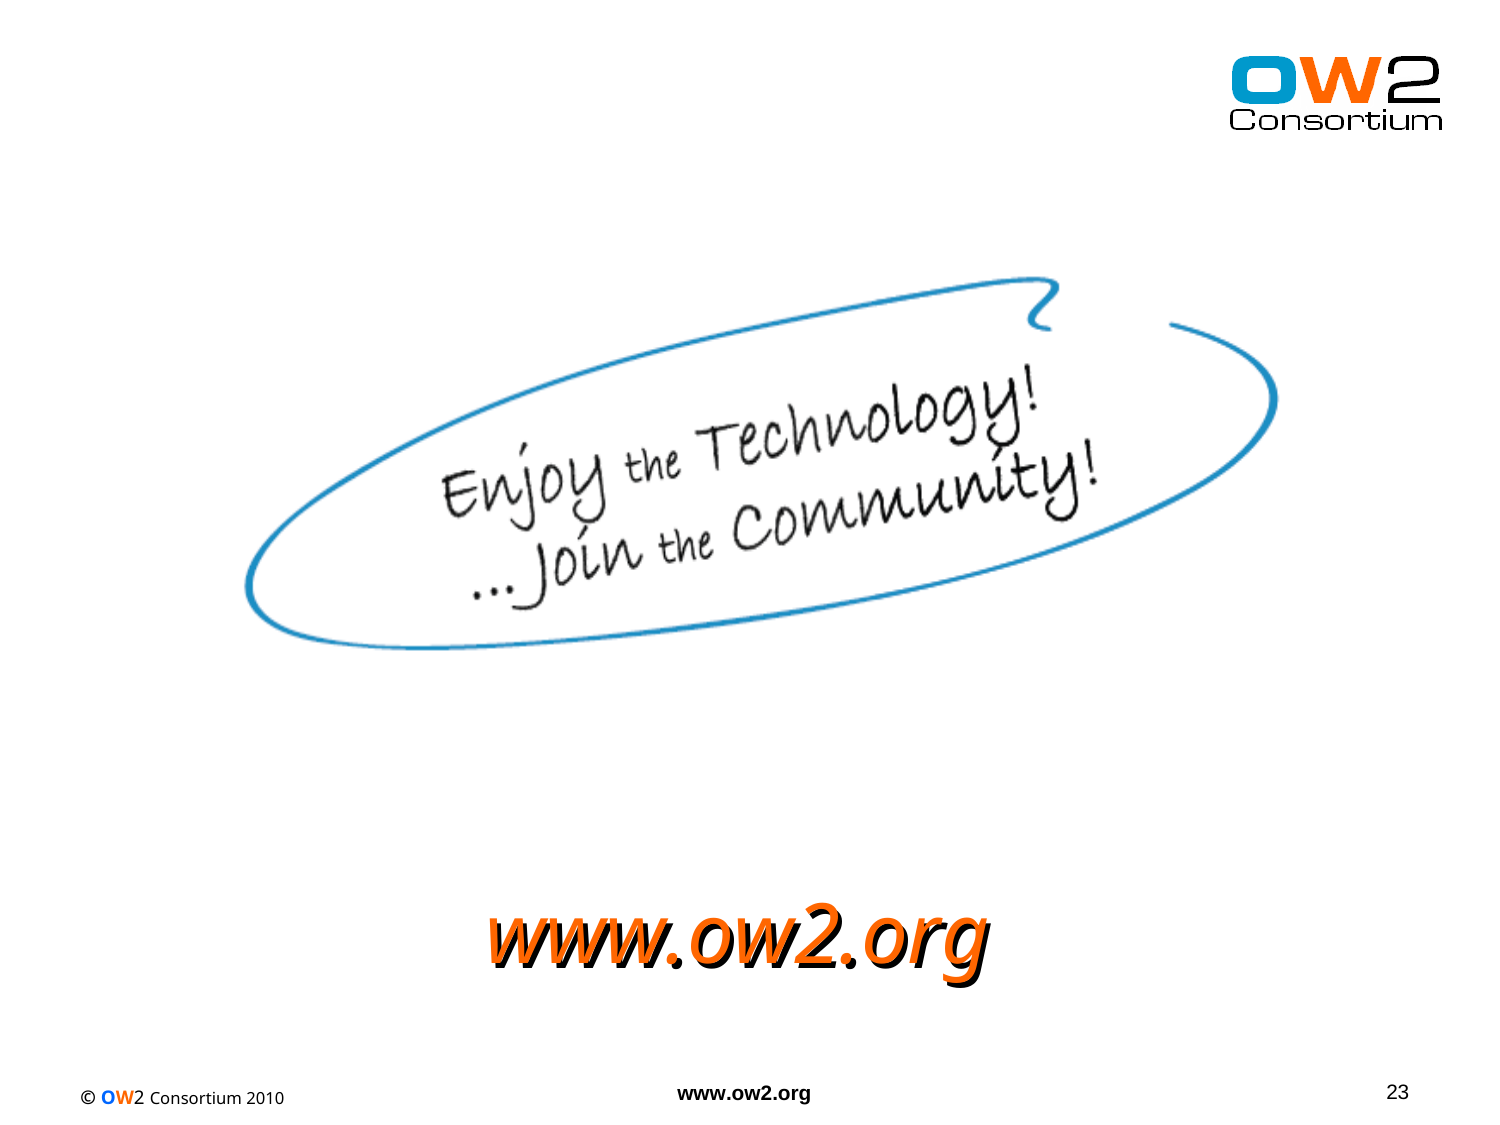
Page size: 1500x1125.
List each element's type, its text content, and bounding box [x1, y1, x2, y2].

title www.ow2.org [237, 843, 1238, 1051]
picture [224, 233, 1288, 687]
picture [1224, 47, 1450, 134]
